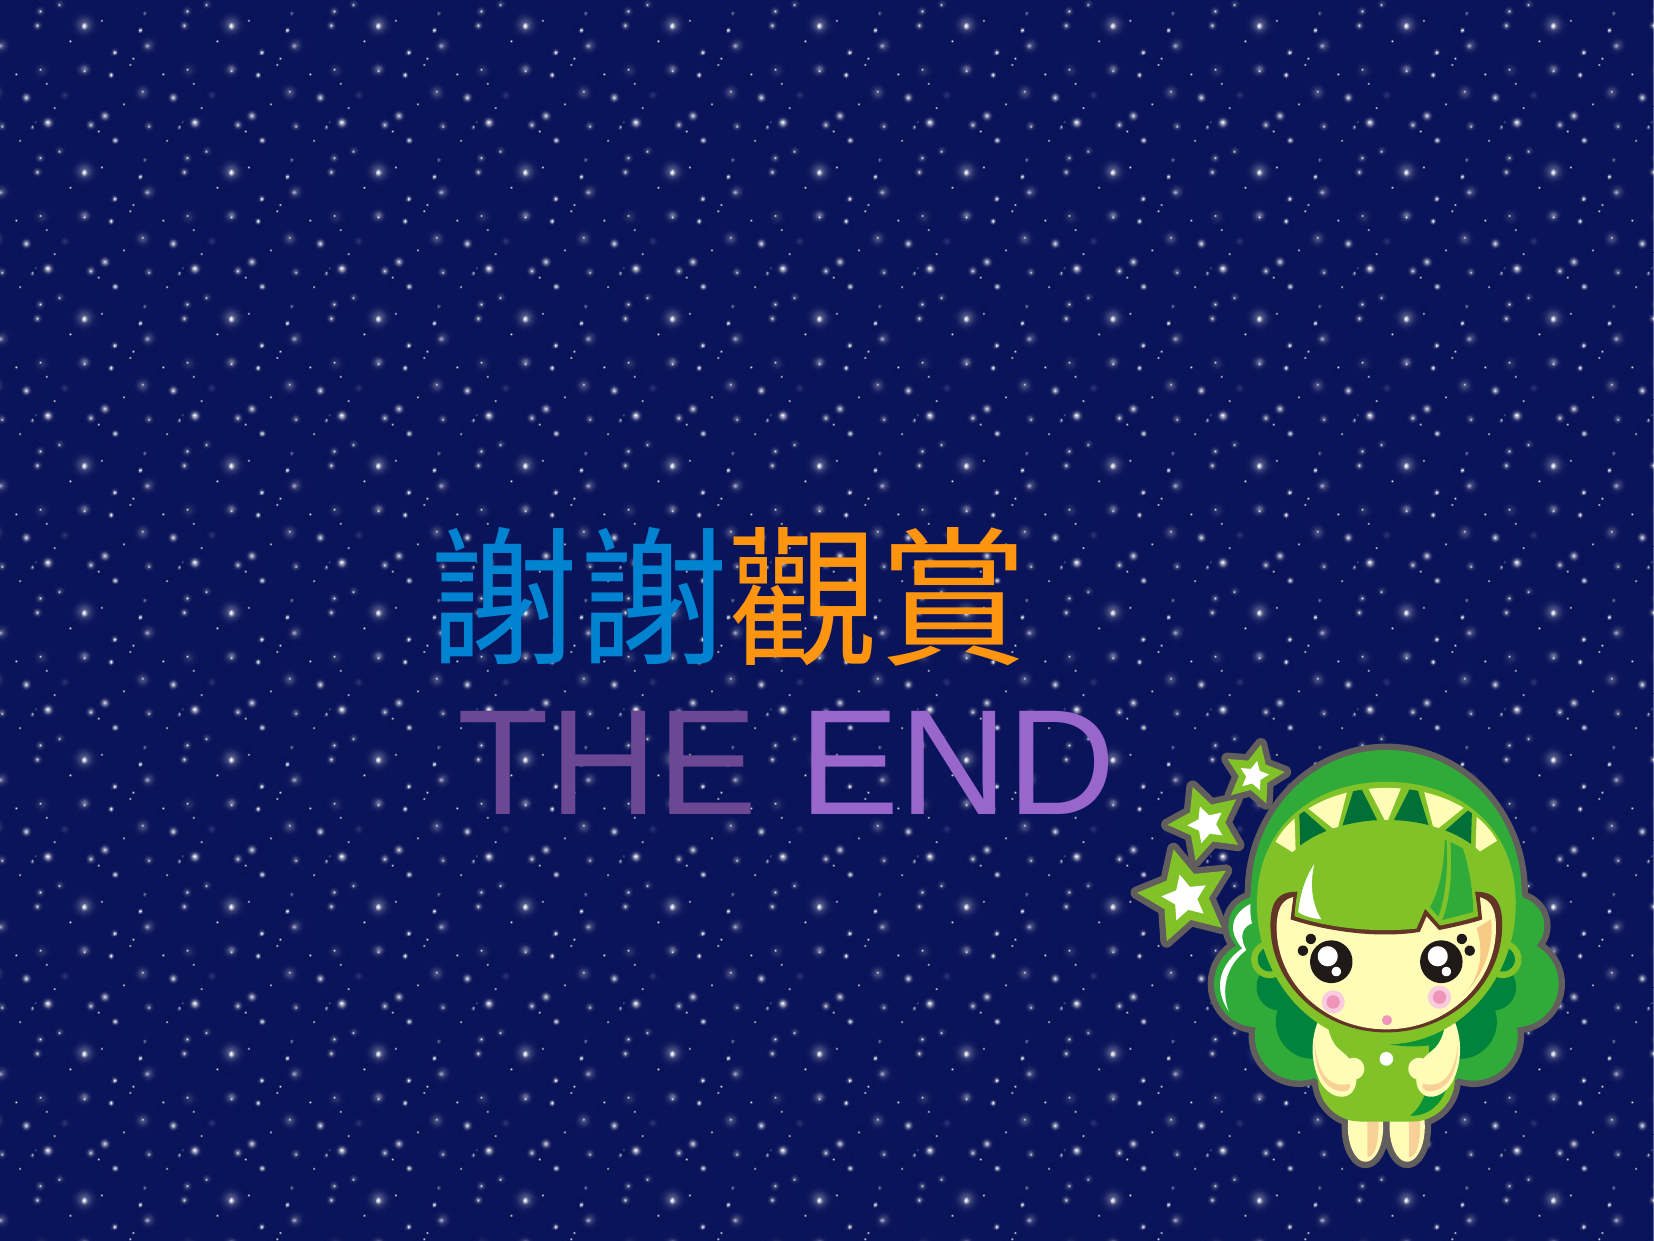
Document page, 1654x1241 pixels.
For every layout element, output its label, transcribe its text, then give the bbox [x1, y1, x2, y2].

text_box THE END [442, 671, 1447, 1034]
picture [0, 0, 1654, 1241]
text_box 謝謝觀賞 [413, 472, 1595, 668]
